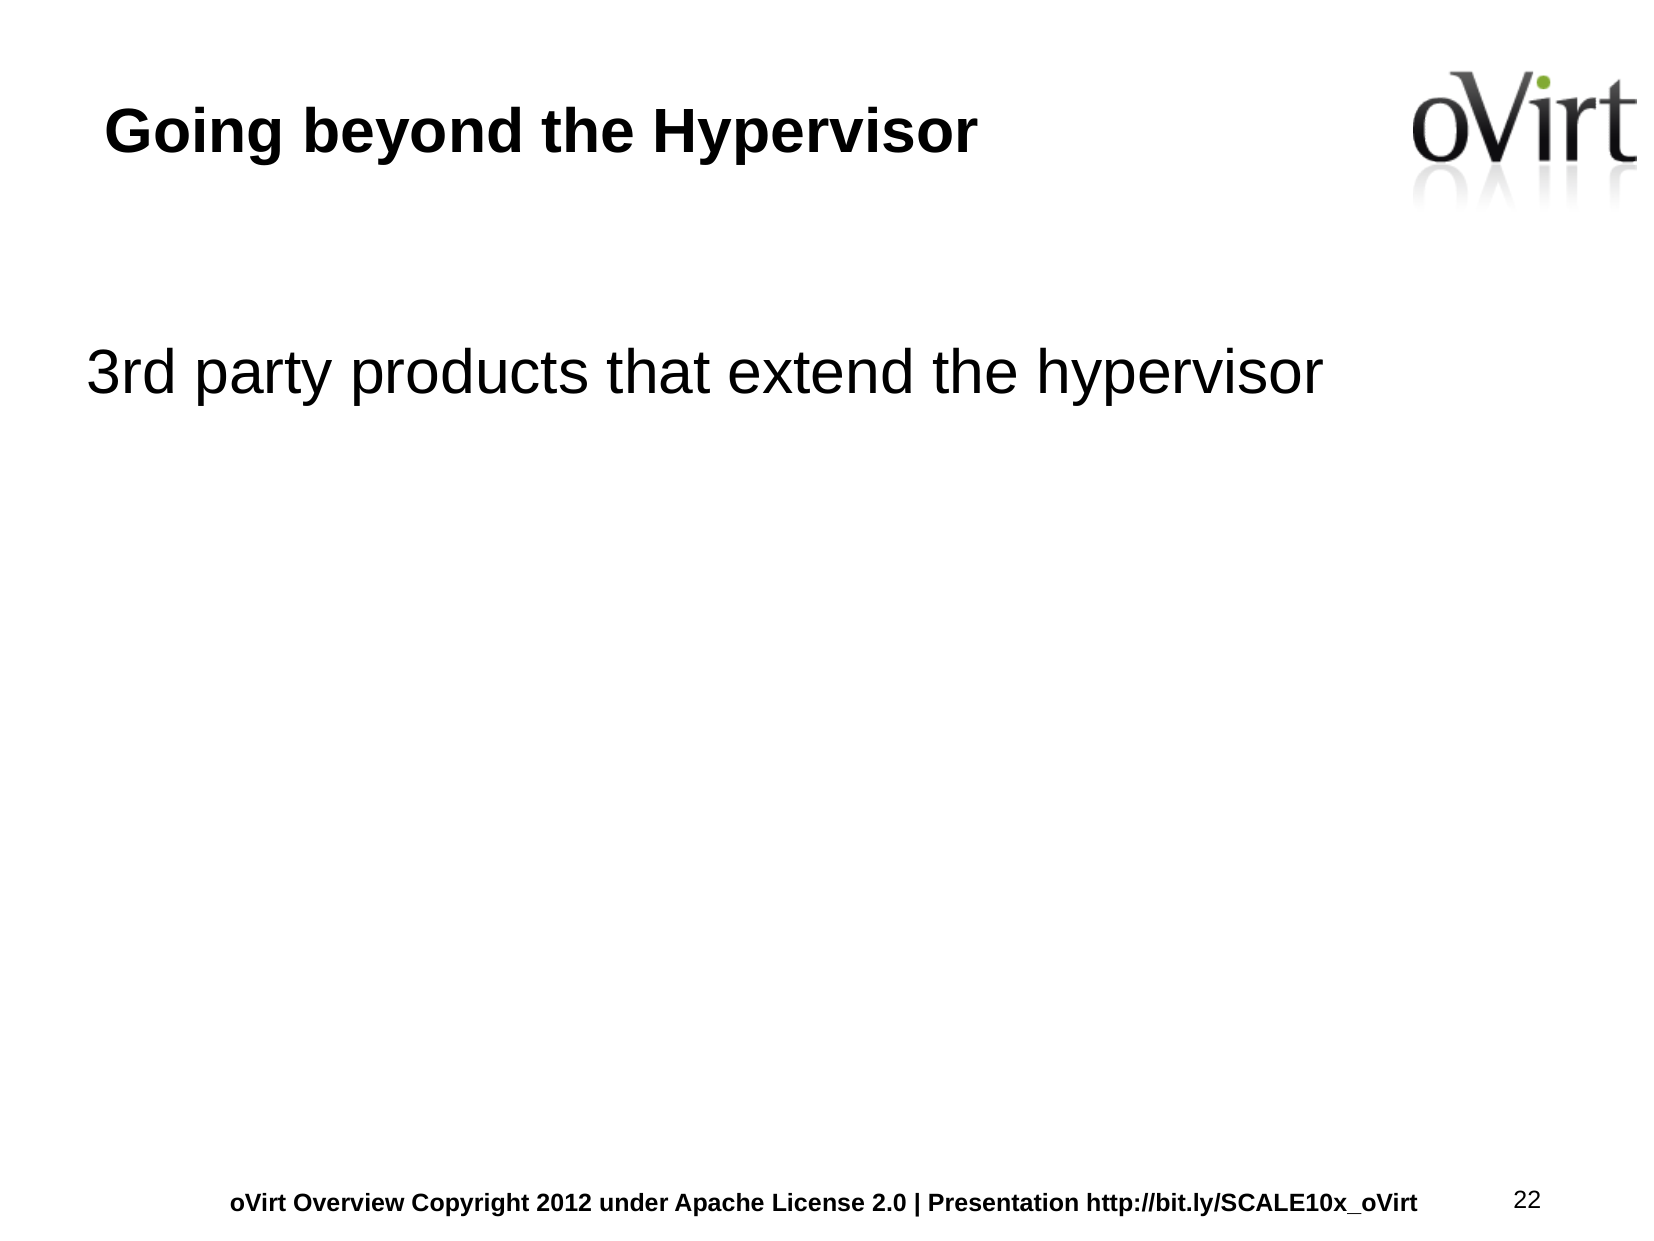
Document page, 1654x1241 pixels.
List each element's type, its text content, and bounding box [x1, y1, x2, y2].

list 3rd party products that extend the hypervisor [86, 337, 1576, 451]
picture [1413, 63, 1637, 212]
title Going beyond the Hypervisor [82, 37, 1303, 226]
